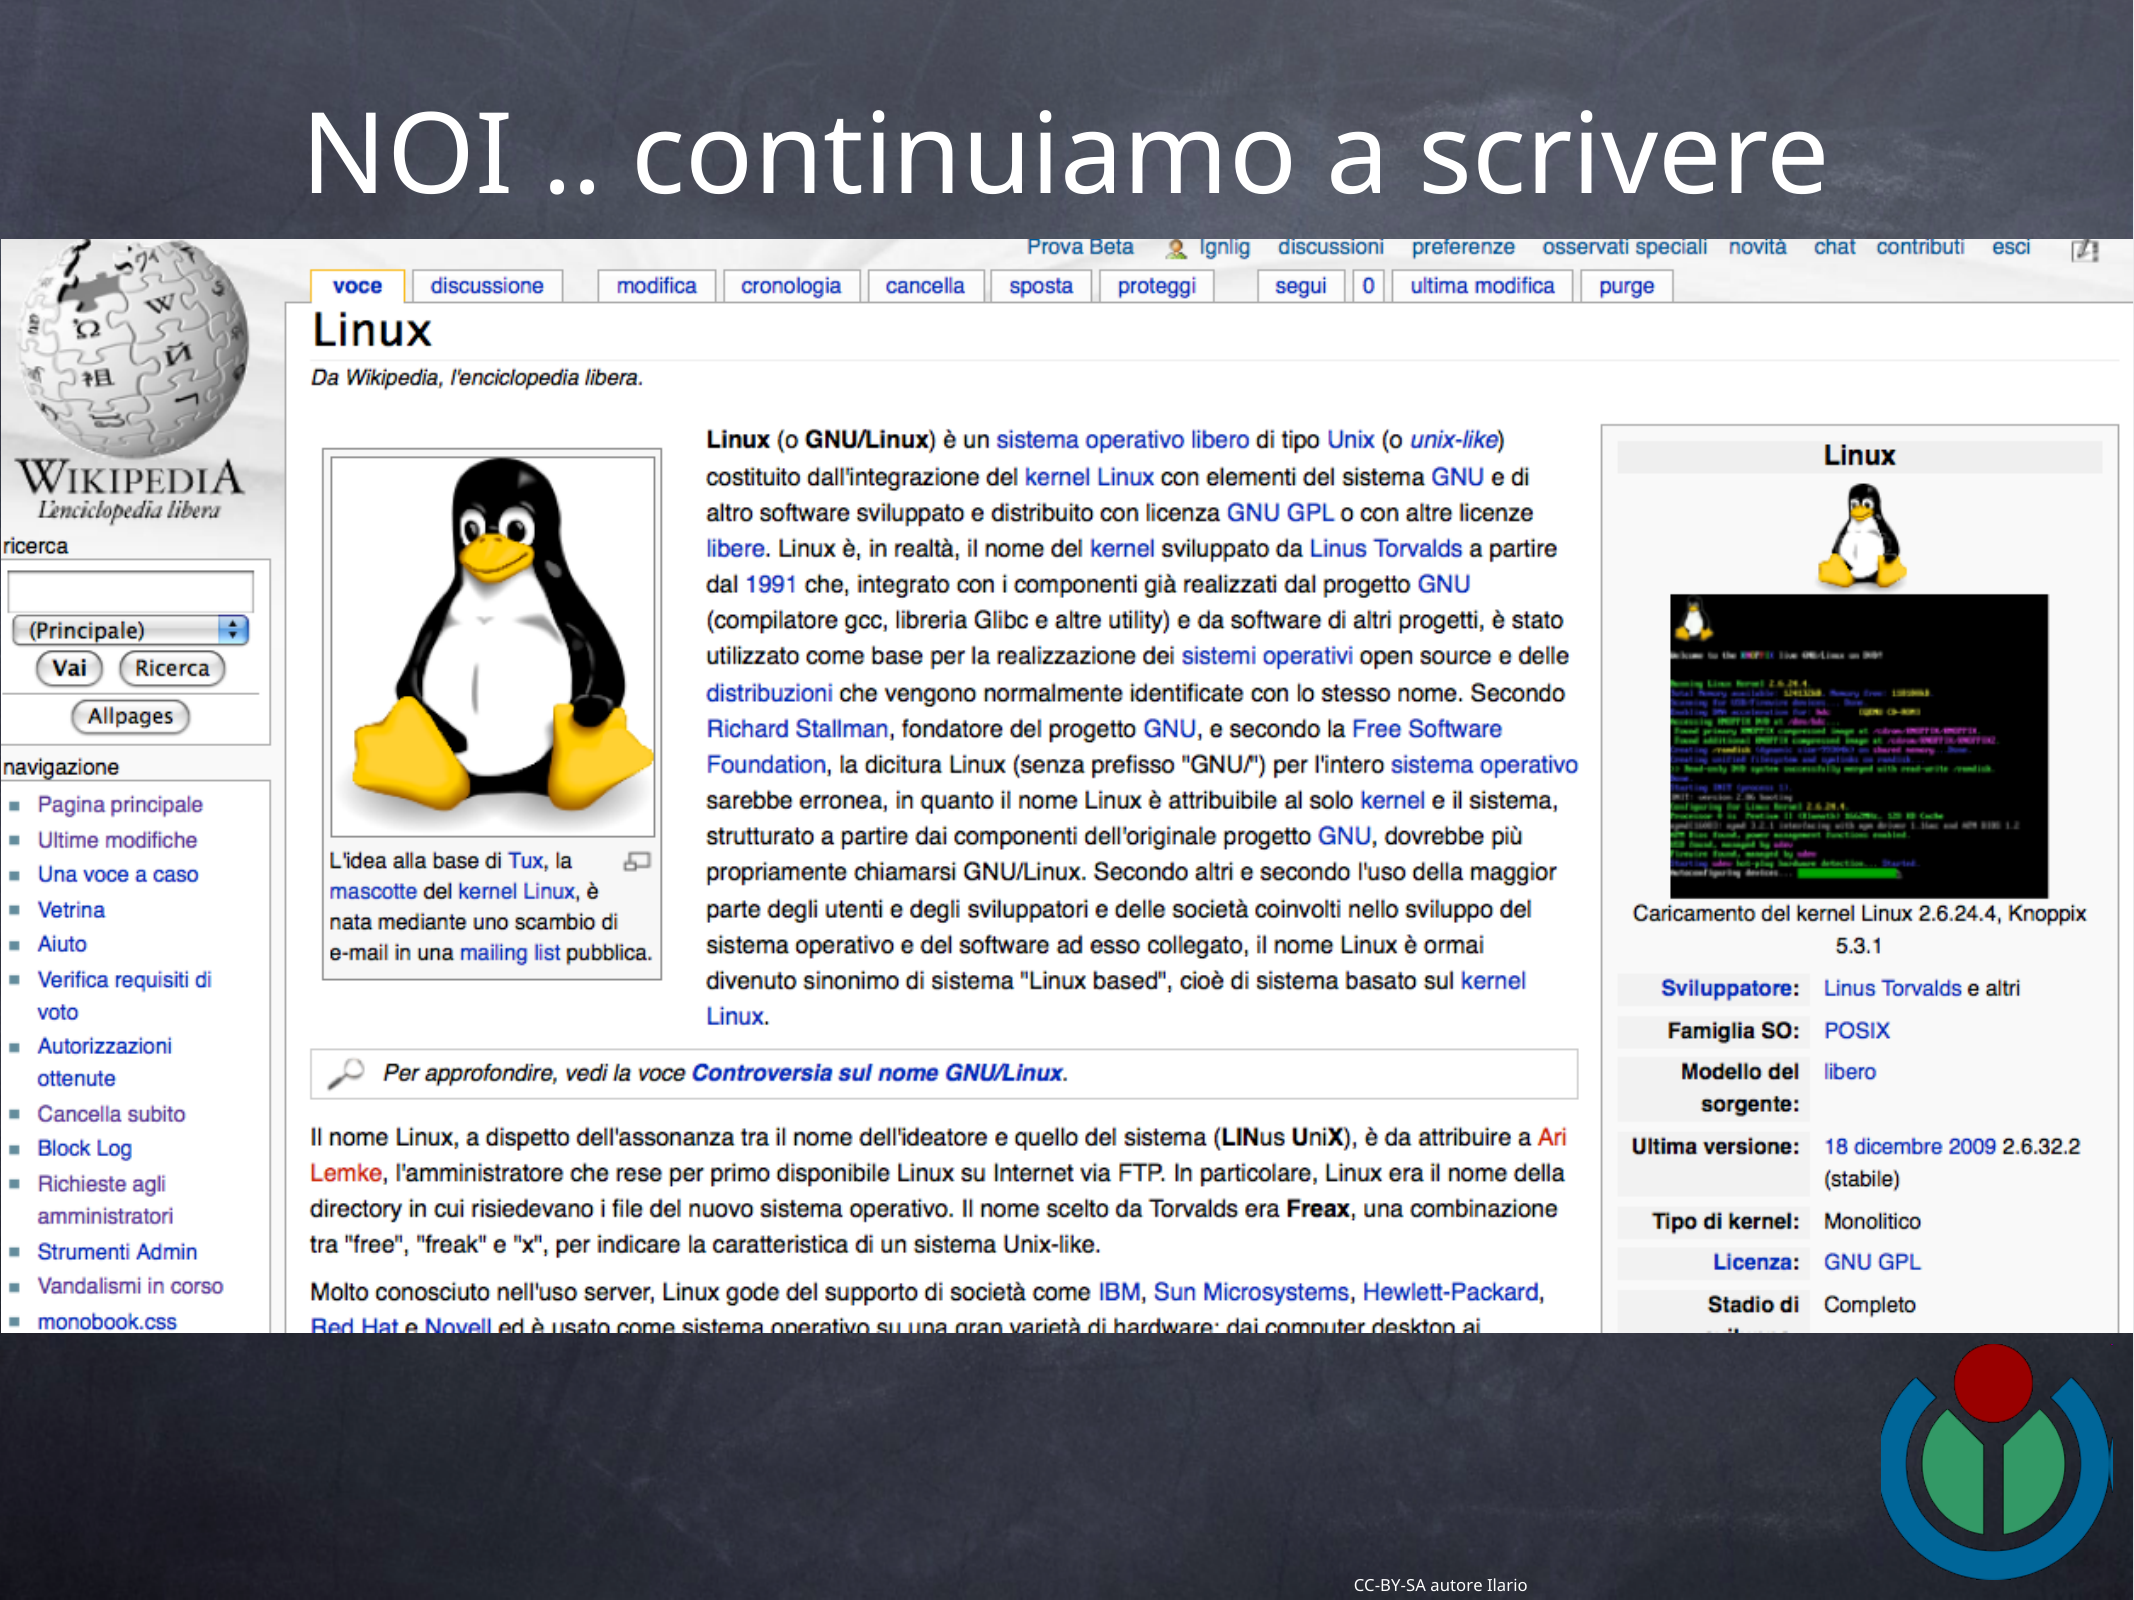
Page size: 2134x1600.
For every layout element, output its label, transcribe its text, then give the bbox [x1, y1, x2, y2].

title NOI .. continuiamo a scrivere [208, 32, 1925, 239]
text_box CC-BY-SA autore Ilario [1289, 1566, 1593, 1600]
picture [0, 0, 2134, 1600]
